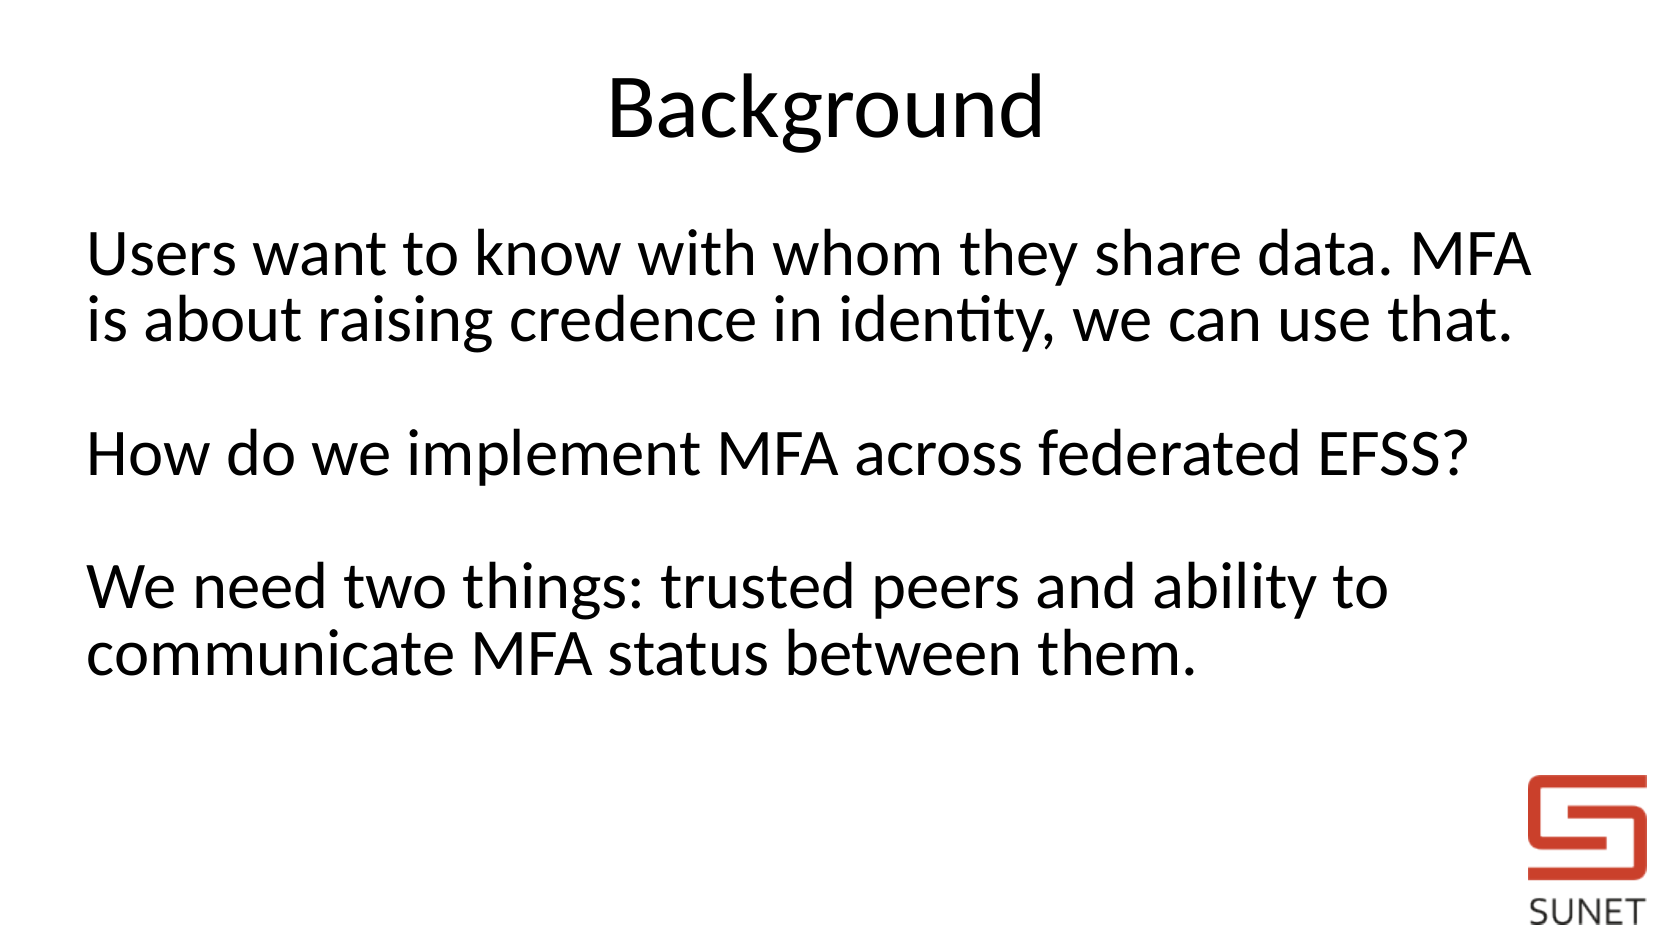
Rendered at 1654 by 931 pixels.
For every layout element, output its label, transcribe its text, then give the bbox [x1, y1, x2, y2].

title Background [82, 37, 1571, 193]
picture [1528, 775, 1647, 925]
subtitle Users want to know with whom they share data. MFA is about raising credence in identity, we can use that. How do we implement MFA across federated EFSS? We need two things: trusted peers and ability to communicate MFA status between them. [86, 225, 1576, 827]
